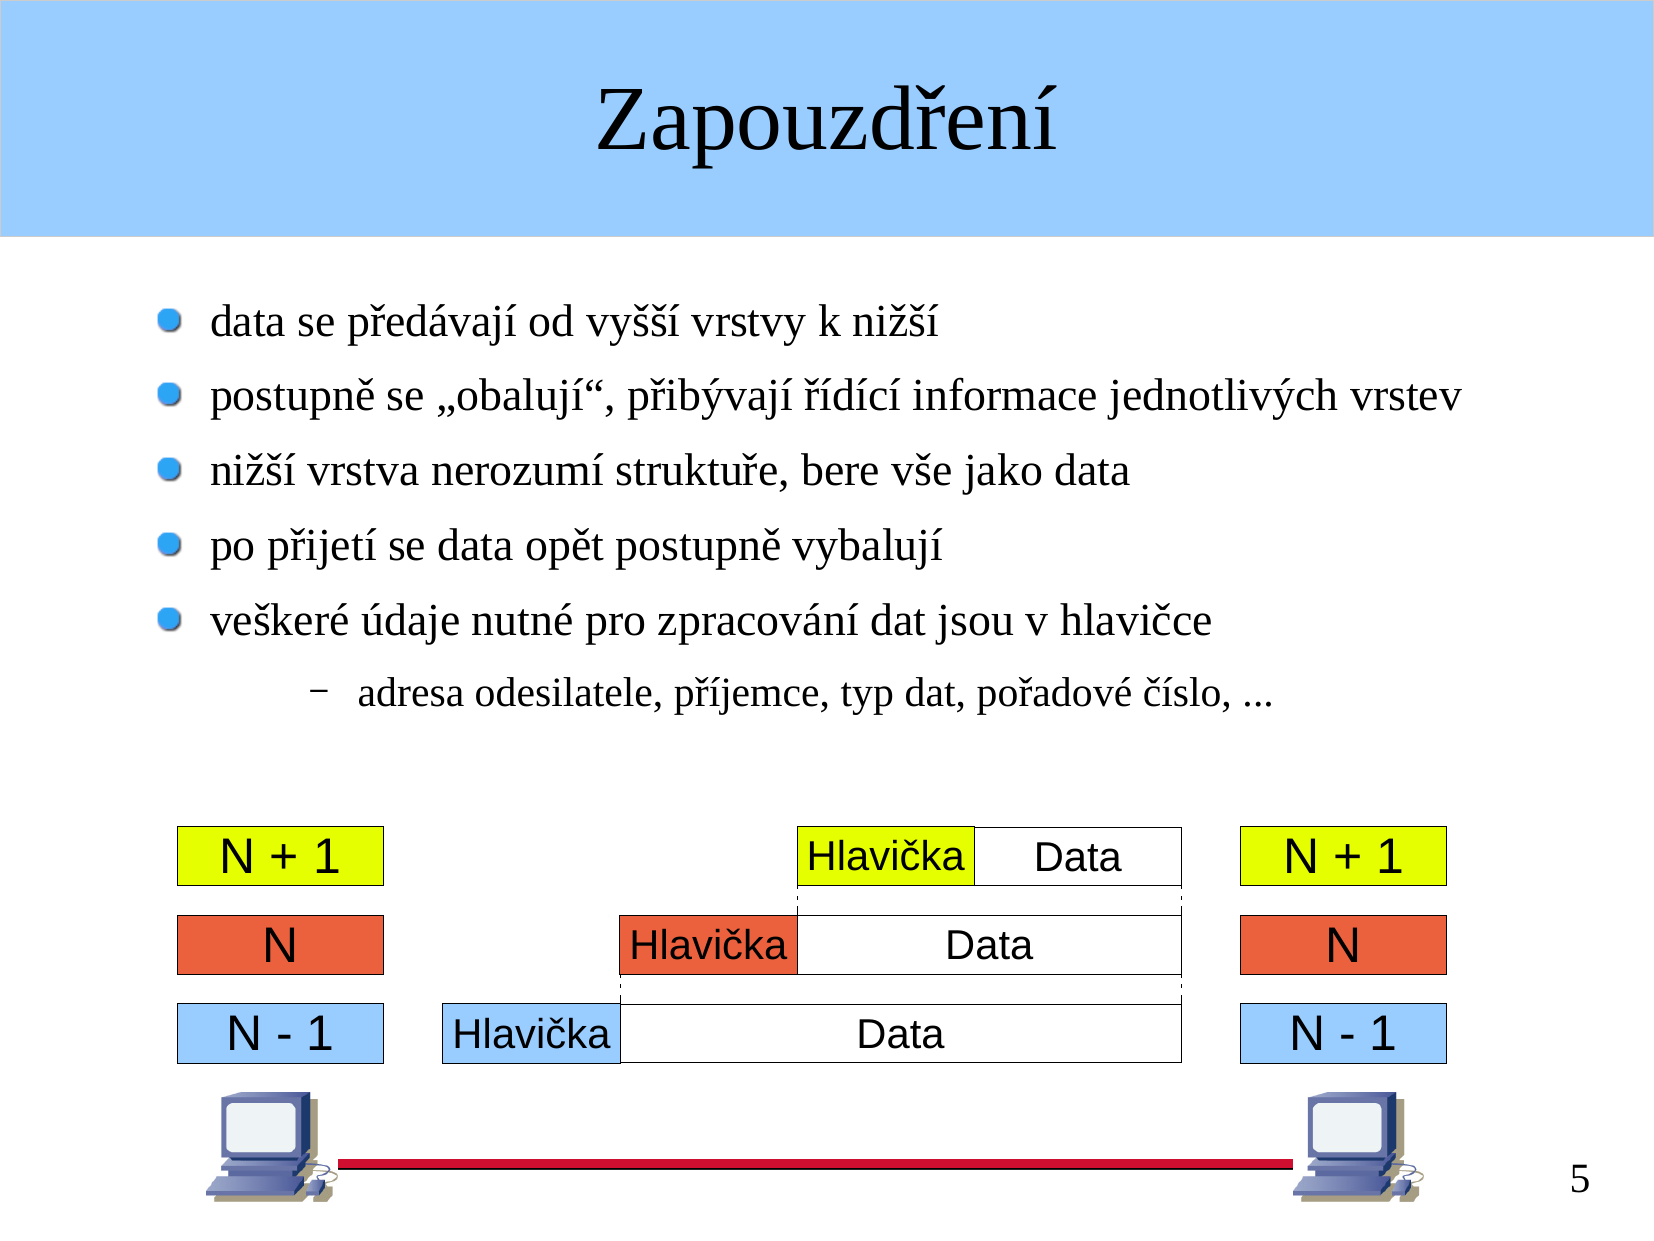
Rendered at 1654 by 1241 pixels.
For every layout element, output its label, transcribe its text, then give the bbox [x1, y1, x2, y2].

title Zapouzdření [0, 0, 1654, 237]
text_box N + 1 [1240, 826, 1447, 886]
text_box N - 1 [177, 1003, 384, 1064]
list data se předávají od vyšší vrstvy k nižší postupně se „obalují“, přibývají řídící informace jednotlivých vrstev nižší vrstva nerozumí struktuře, bere vše jako data po přijetí se data opět postupně vybalují veškeré údaje nutné pro zpracování dat jsou v hlavičce adresa odesilatele, příjemce, typ dat, pořadové číslo, ... [121, 295, 1534, 1127]
picture [206, 1092, 338, 1202]
text_box N [177, 915, 384, 975]
text_box N - 1 [1240, 1003, 1447, 1064]
text_box Data [621, 1004, 1182, 1063]
text_box Hlavička [797, 826, 975, 886]
text_box Hlavička [442, 1003, 621, 1064]
text_box Data [975, 827, 1182, 886]
text_box N [1240, 915, 1447, 975]
text_box Data [798, 915, 1182, 975]
picture [1293, 1092, 1424, 1202]
text_box Hlavička [619, 915, 798, 975]
text_box N + 1 [177, 826, 384, 886]
